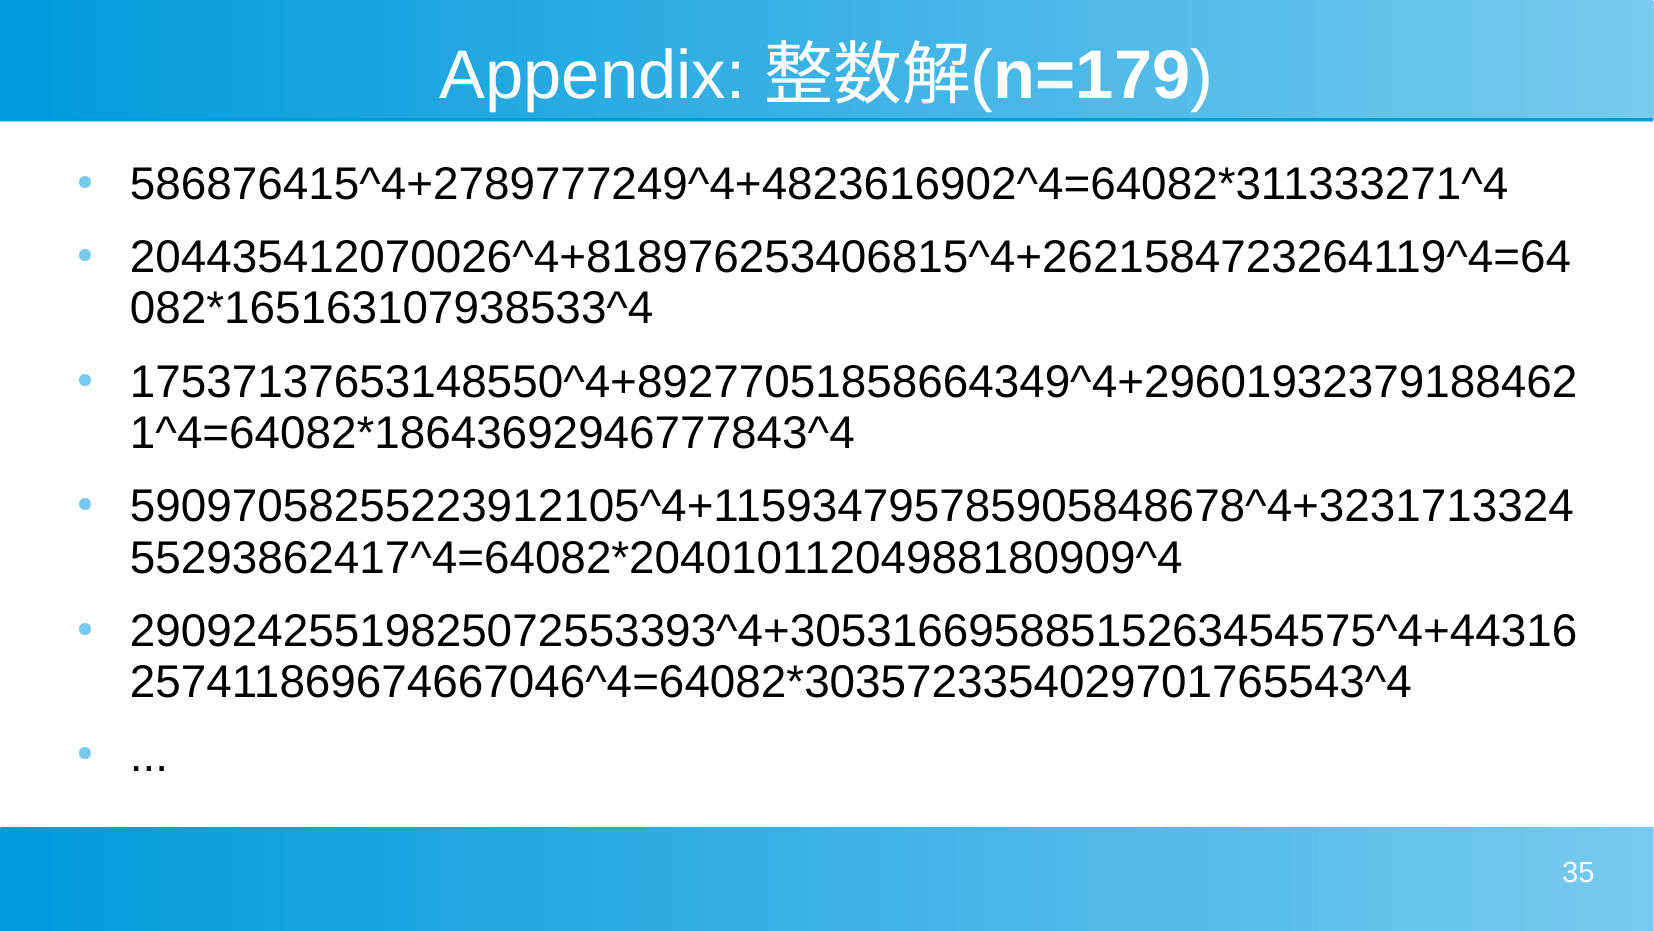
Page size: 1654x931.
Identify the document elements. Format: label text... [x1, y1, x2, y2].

title Appendix: 整数解(n=179) [59, 29, 1595, 108]
list 586876415^4+2789777249^4+4823616902^4=64082*311333271^4 204435412070026^4+818976253406815^4+2621584723264119^4=64082*165163107938533^4 17537137653148550^4+89277051858664349^4+296019323791884621^4=64082*18643692946777843^4 59097058255223912105^4+115934795785905848678^4+323171332455293862417^4=64082*20401011204988180909^4 29092425519825072553393^4+30531669588515263454575^4+44316257411869674667046^4=64082*3035723354029701765543^4 ... [59, 121, 1595, 798]
